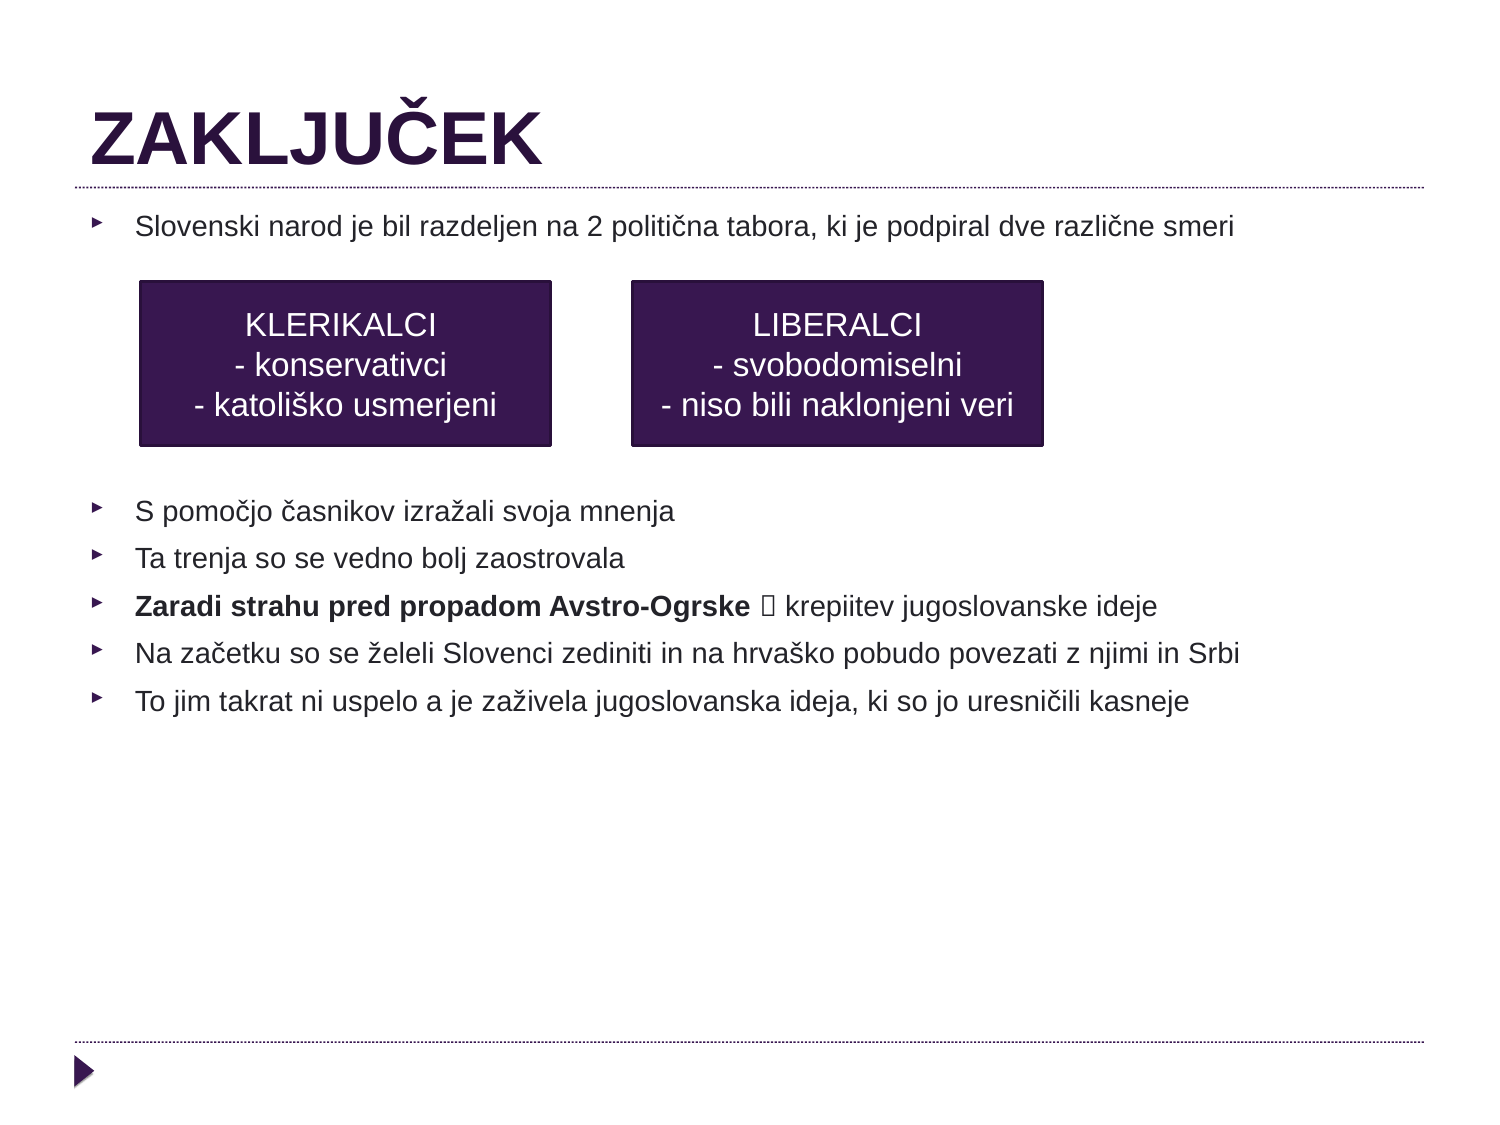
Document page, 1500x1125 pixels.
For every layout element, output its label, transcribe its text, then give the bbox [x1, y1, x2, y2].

text_box KLERIKALCI - konservativci - katoliško usmerjeni [140, 281, 551, 446]
title ZAKLJUČEK [75, 24, 1425, 188]
text_box LIBERALCI - svobodomiselni - niso bili naklonjeni veri [632, 281, 1043, 446]
list Slovenski narod je bil razdeljen na 2 politična tabora, ki je podpiral dve različne smeri S pomočjo časnikov izražali svoja mnenja Ta trenja so se vedno bolj zaostrovala Zaradi strahu pred propadom Avstro-Ogrske  krepiitev jugoslovanske ideje Na začetku so se želeli Slovenci zediniti in na hrvaško pobudo povezati z njimi in Srbi To jim takrat ni uspelo a je zaživela jugoslovanska ideja, ki so jo uresničili kasneje [75, 200, 1425, 1010]
